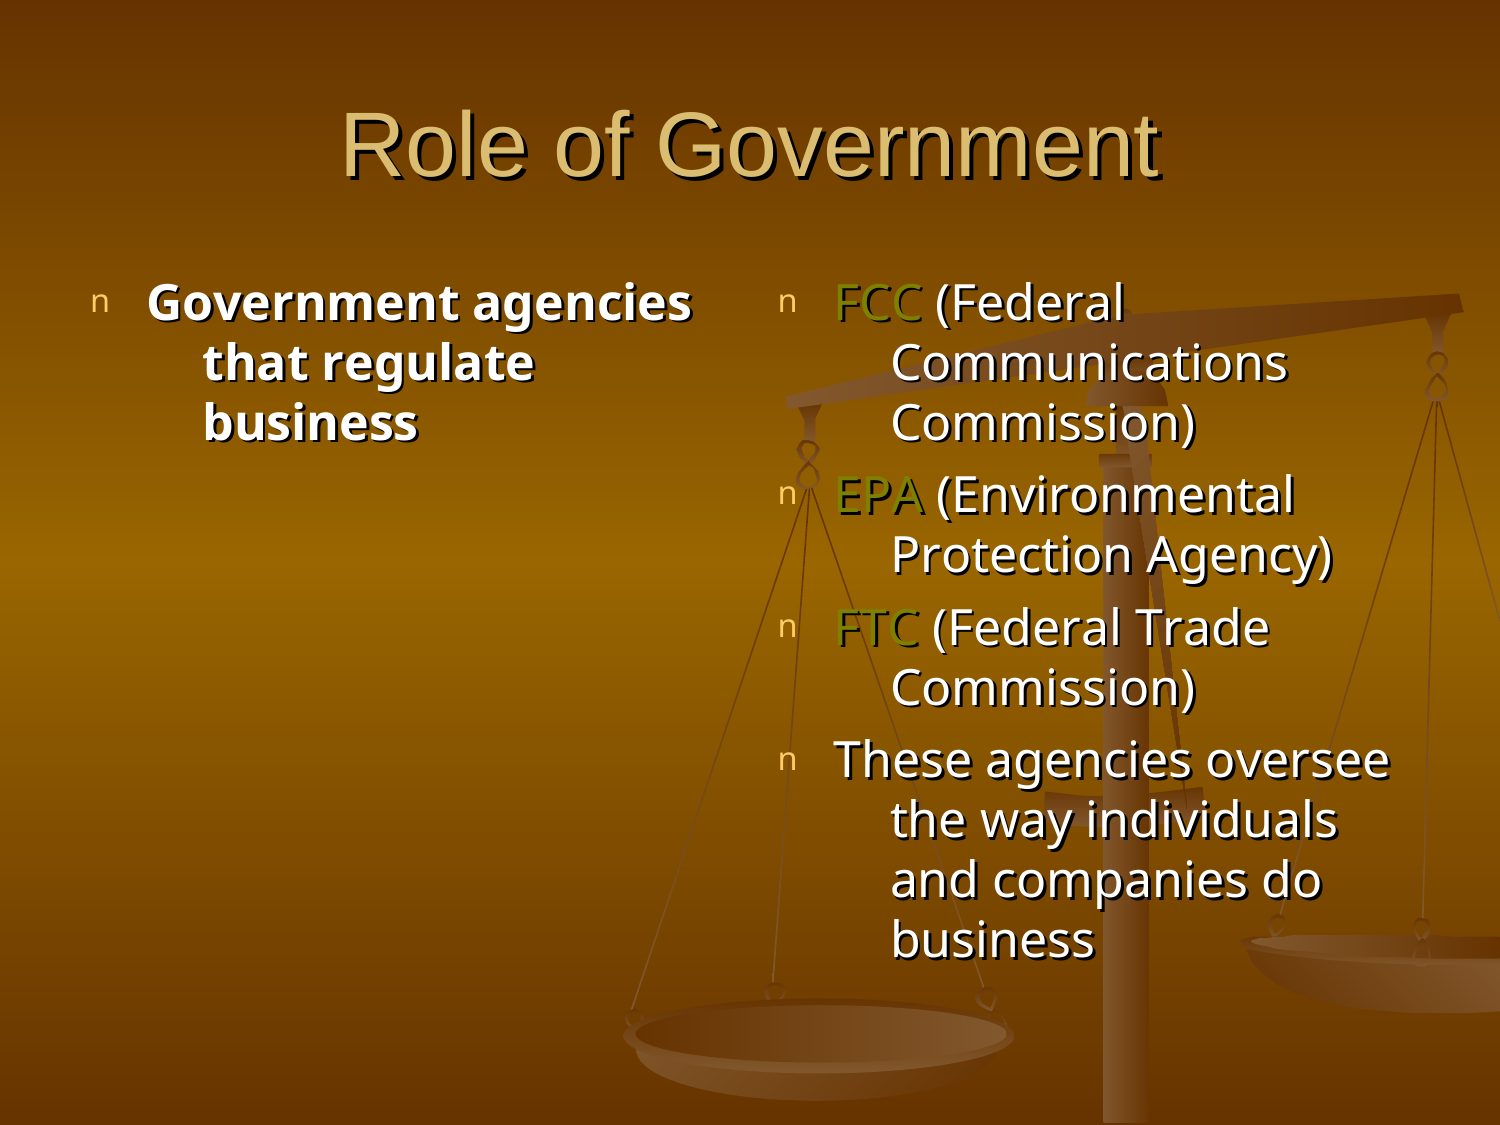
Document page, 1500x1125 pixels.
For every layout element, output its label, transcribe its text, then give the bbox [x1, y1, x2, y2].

list Government agencies that regulate business [75, 262, 738, 1006]
title Role of Government [75, 45, 1426, 234]
list FCC (Federal Communications Commission) EPA (Environmental Protection Agency) FTC (Federal Trade Commission) These agencies oversee the way individuals and companies do business [762, 262, 1426, 1006]
